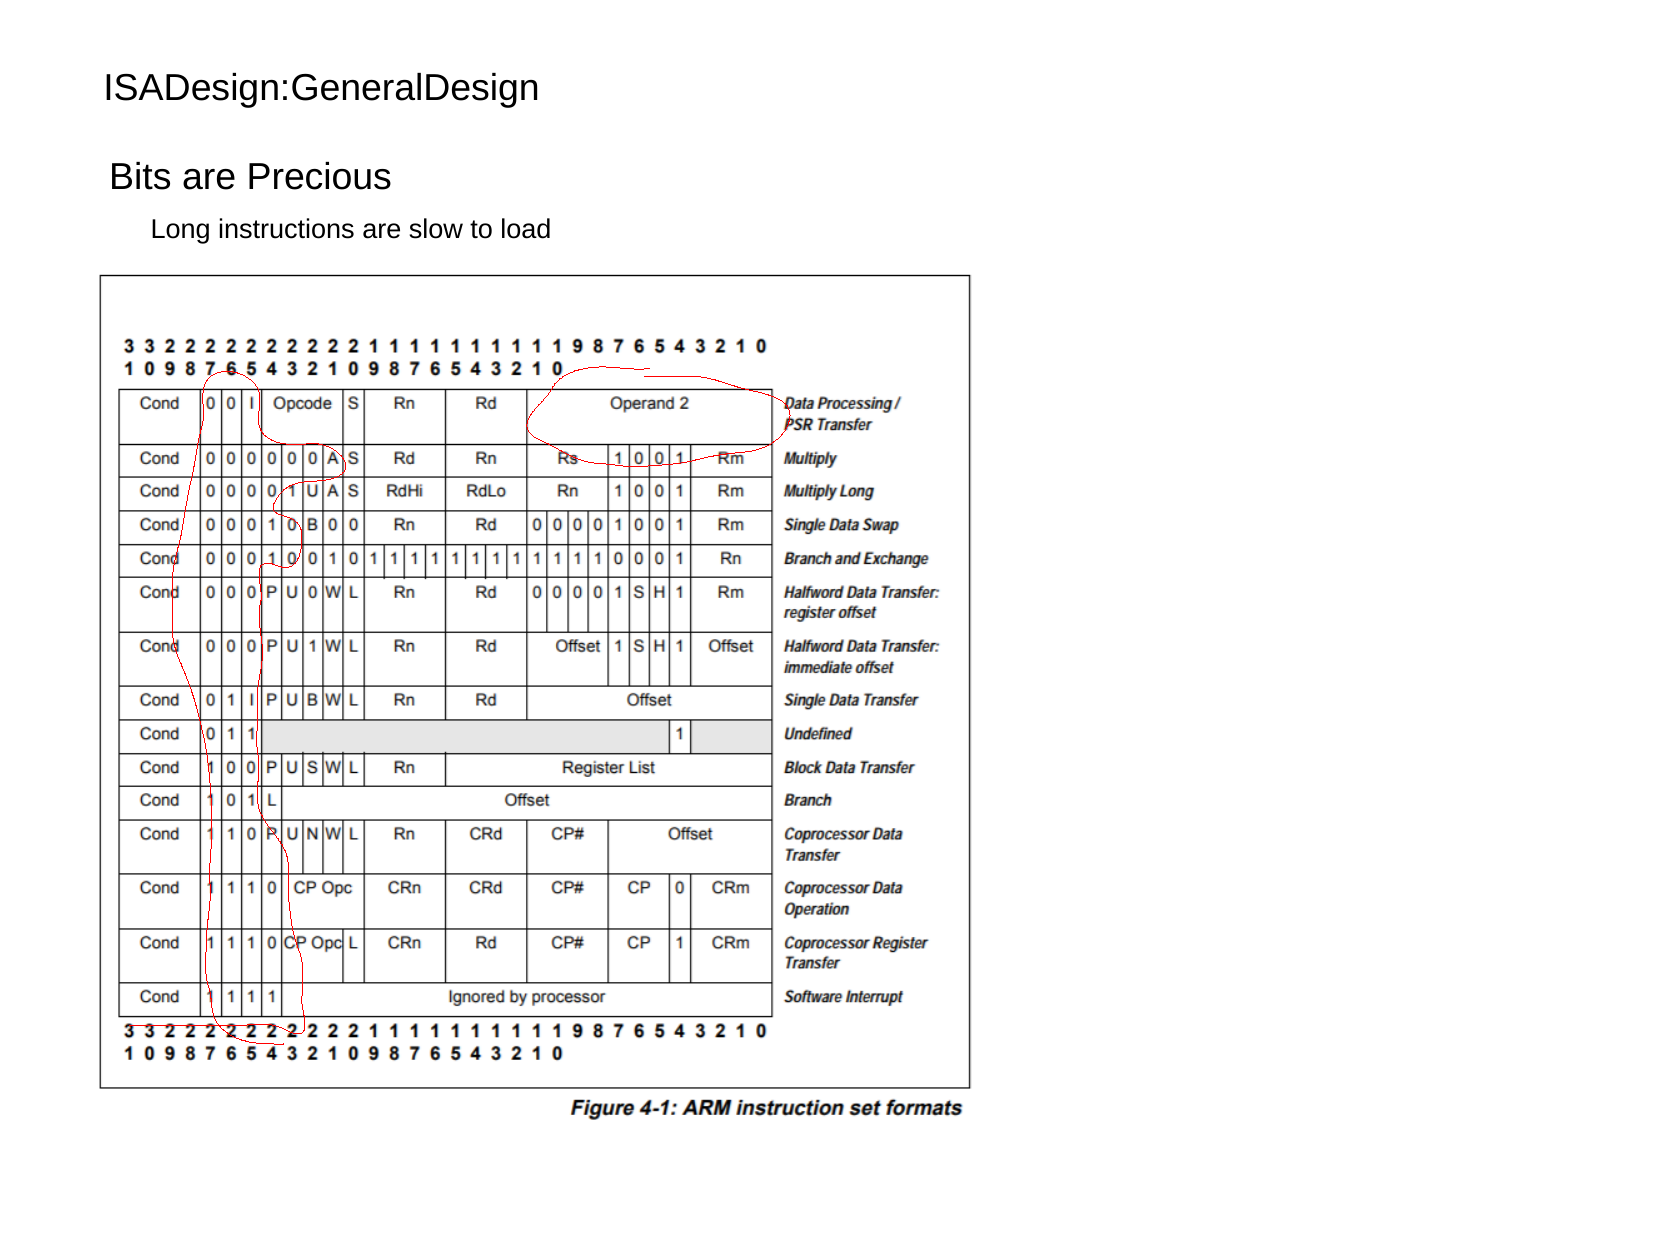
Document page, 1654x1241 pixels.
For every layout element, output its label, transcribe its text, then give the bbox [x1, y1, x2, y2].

text_box ISADesign:GeneralDesign [88, 59, 555, 116]
text_box Bits are Precious [94, 147, 408, 205]
text_box Long instructions are slow to load [135, 206, 566, 252]
picture [86, 265, 1004, 1125]
